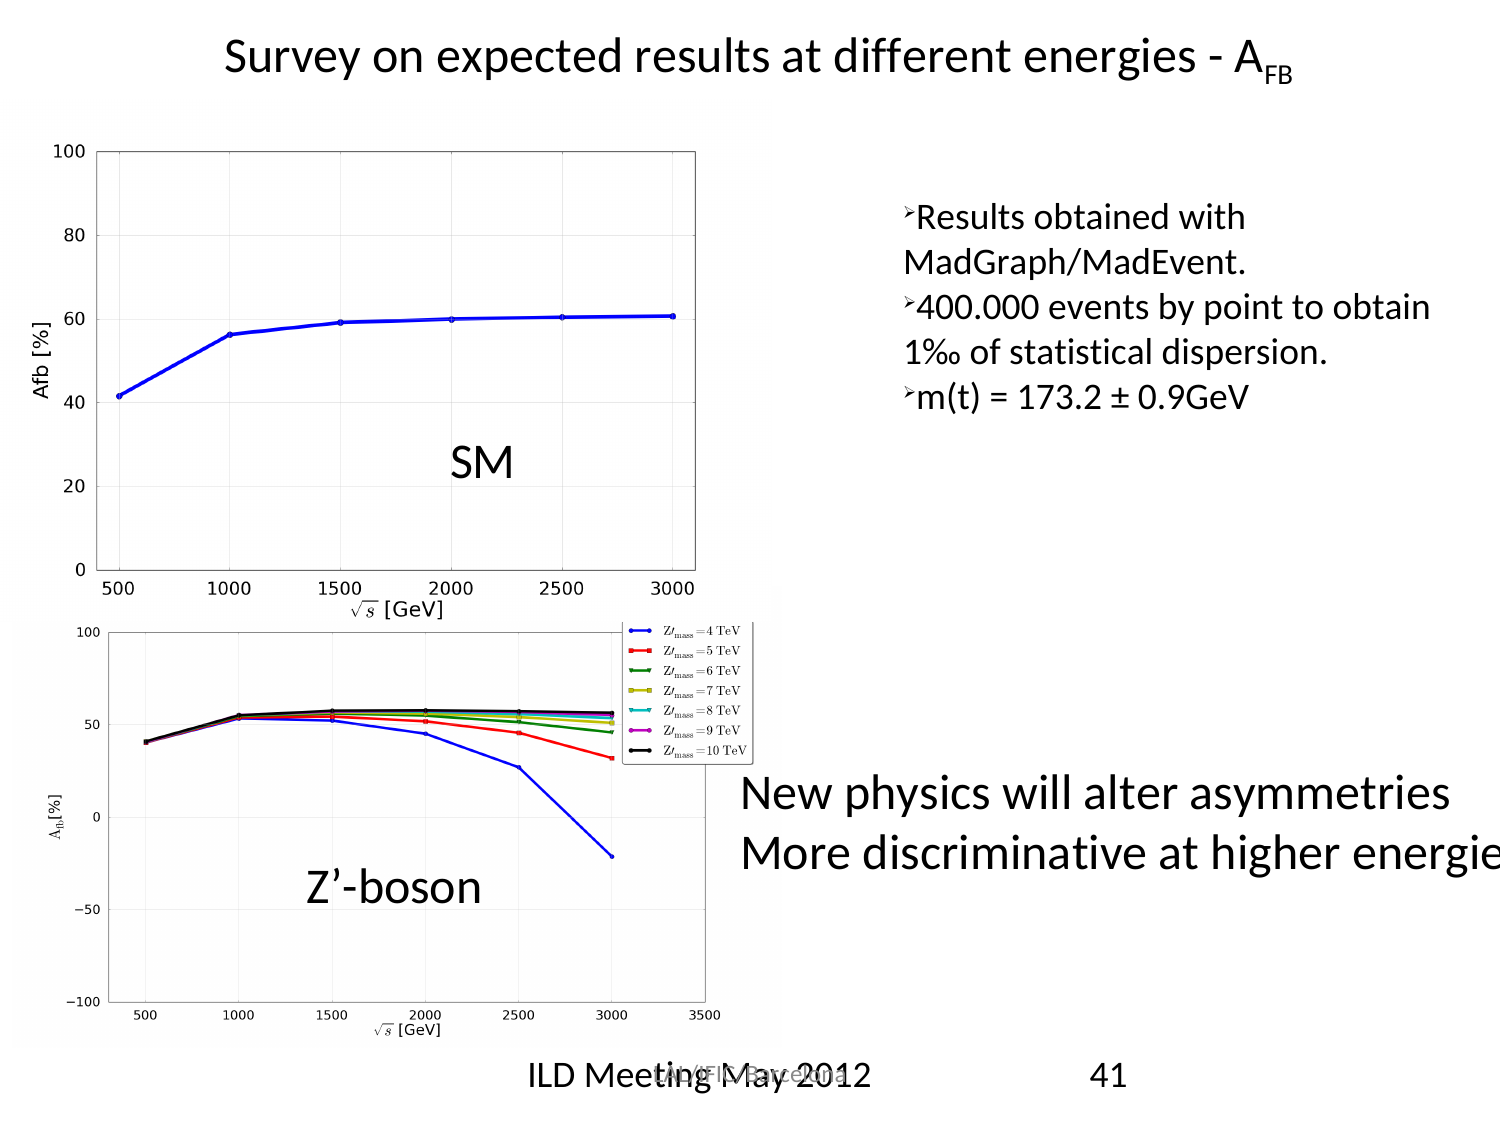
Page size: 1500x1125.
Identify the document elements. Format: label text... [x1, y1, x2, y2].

text_box Survey on expected results at different energies - AFB [209, 14, 1309, 99]
text_box SM [435, 420, 531, 497]
text_box LAL/IFIC/Barcelona [512, 1042, 988, 1103]
picture [0, 99, 782, 1048]
text_box Z’-boson [292, 846, 498, 922]
text_box New physics will alter asymmetries More discriminative at higher energies [725, 751, 1500, 887]
text_box Results obtained with MadGraph/MadEvent. 400.000 events by point to obtain 1‰ of statistical dispersion. m(t) = 173.2 ± 0.9GeV [738, 184, 1489, 425]
